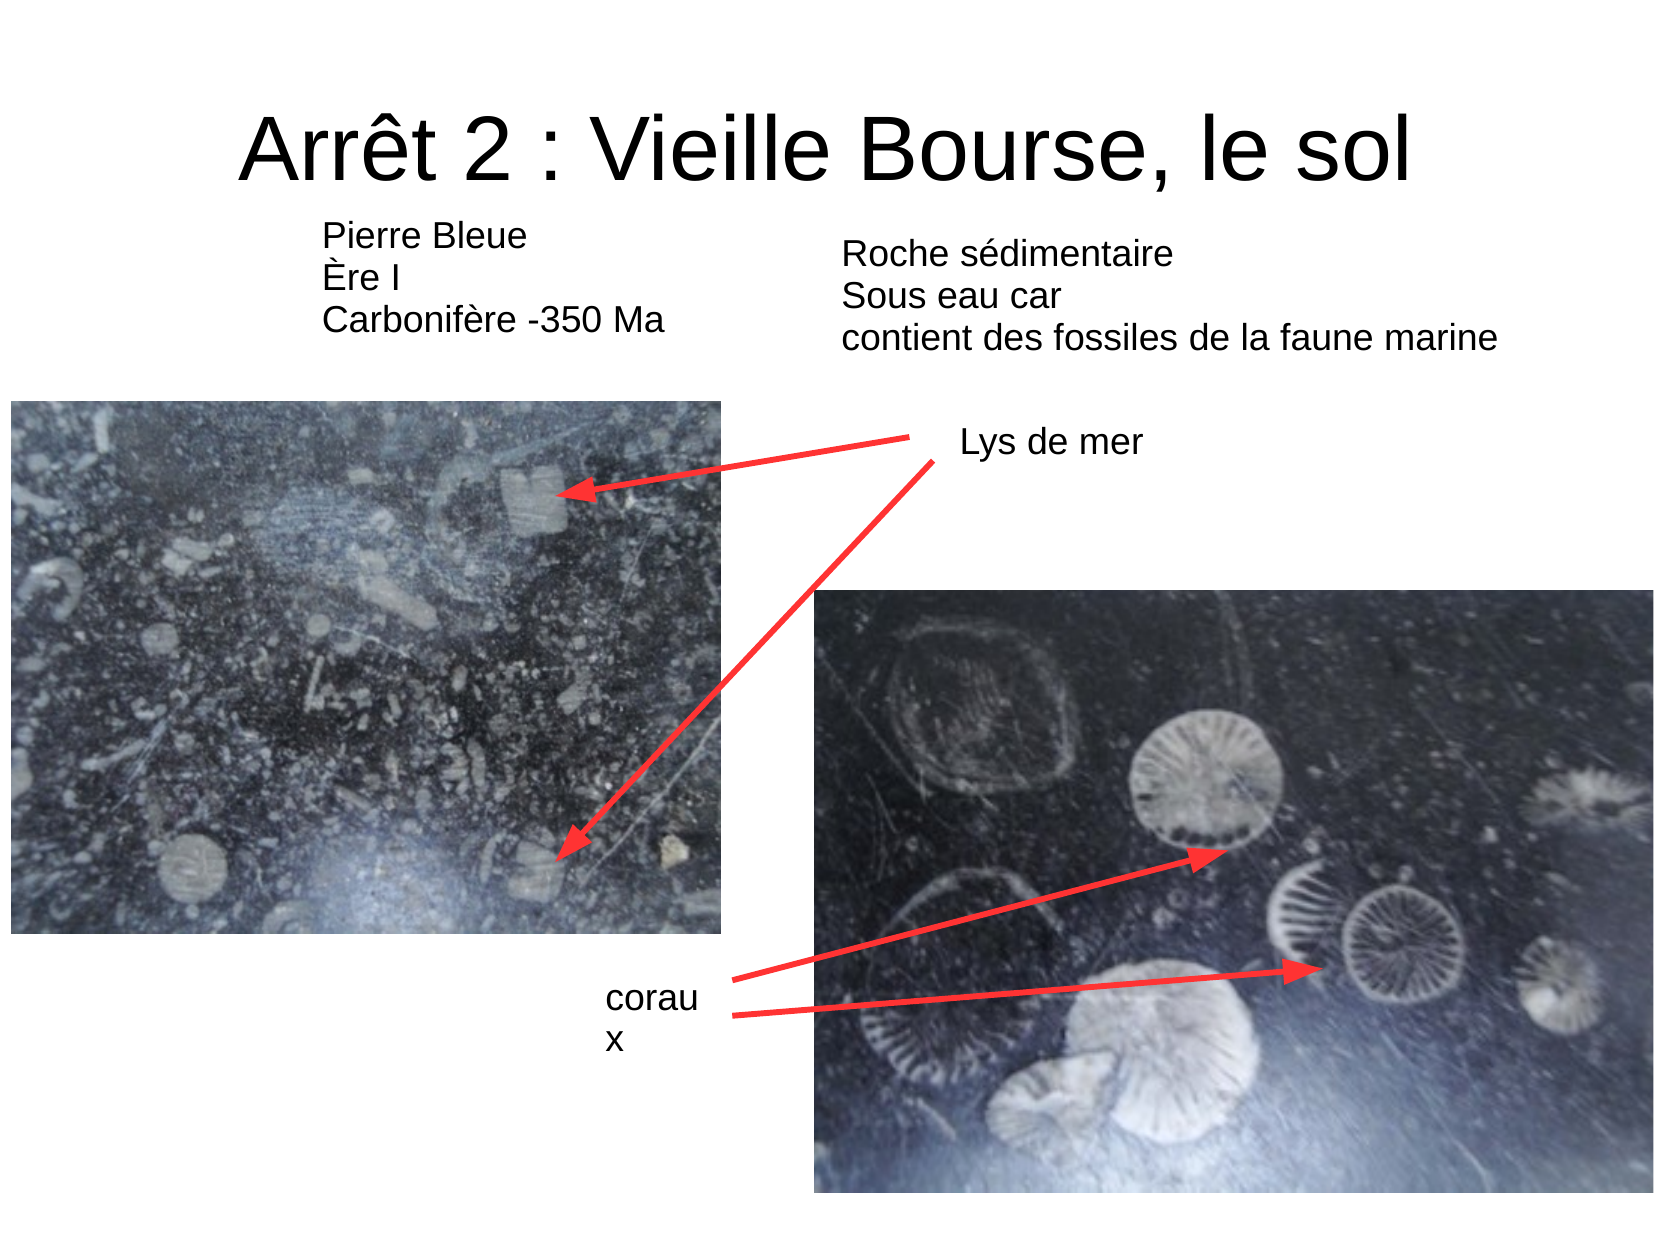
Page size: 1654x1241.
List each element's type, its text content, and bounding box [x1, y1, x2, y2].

text_box Pierre Bleue Ère I Carbonifère -350 Ma [307, 206, 686, 348]
title Arrêt 2 : Vieille Bourse, le sol [82, 49, 1571, 249]
text_box Roche sédimentaire Sous eau car contient des fossiles de la faune marine [826, 225, 1548, 367]
text_box coraux [590, 968, 733, 1026]
text_box Lys de mer [944, 413, 1312, 471]
picture [11, 401, 721, 934]
picture [814, 590, 1654, 1193]
